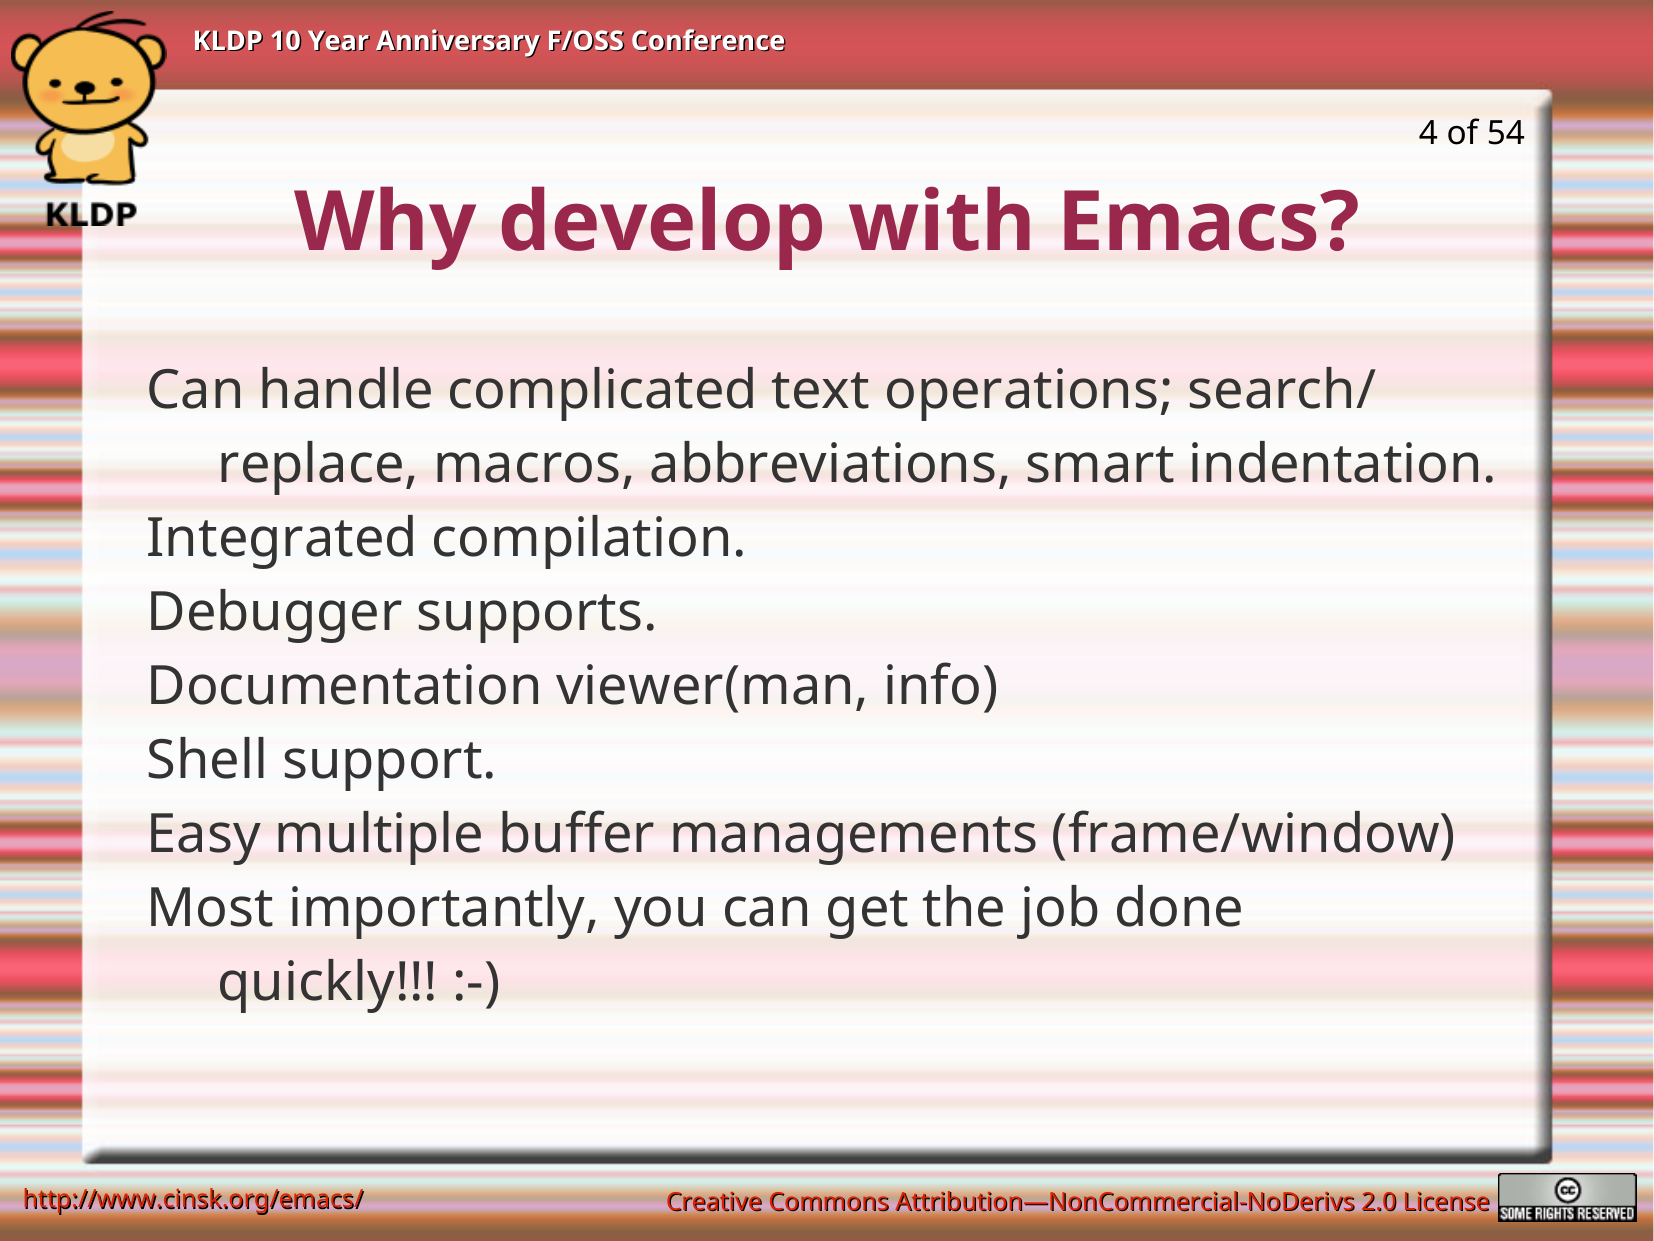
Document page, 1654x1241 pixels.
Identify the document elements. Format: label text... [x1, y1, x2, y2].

list Can handle complicated text operations; search/replace, macros, abbreviations, smart indentation. Integrated compilation. Debugger supports. Documentation viewer(man, info) Shell support. Easy multiple buffer managements (frame/window) Most importantly, you can get the job done quickly!!! :-) [134, 350, 1516, 1133]
title Why develop with Emacs? [121, 114, 1534, 322]
picture [0, 0, 1654, 1241]
